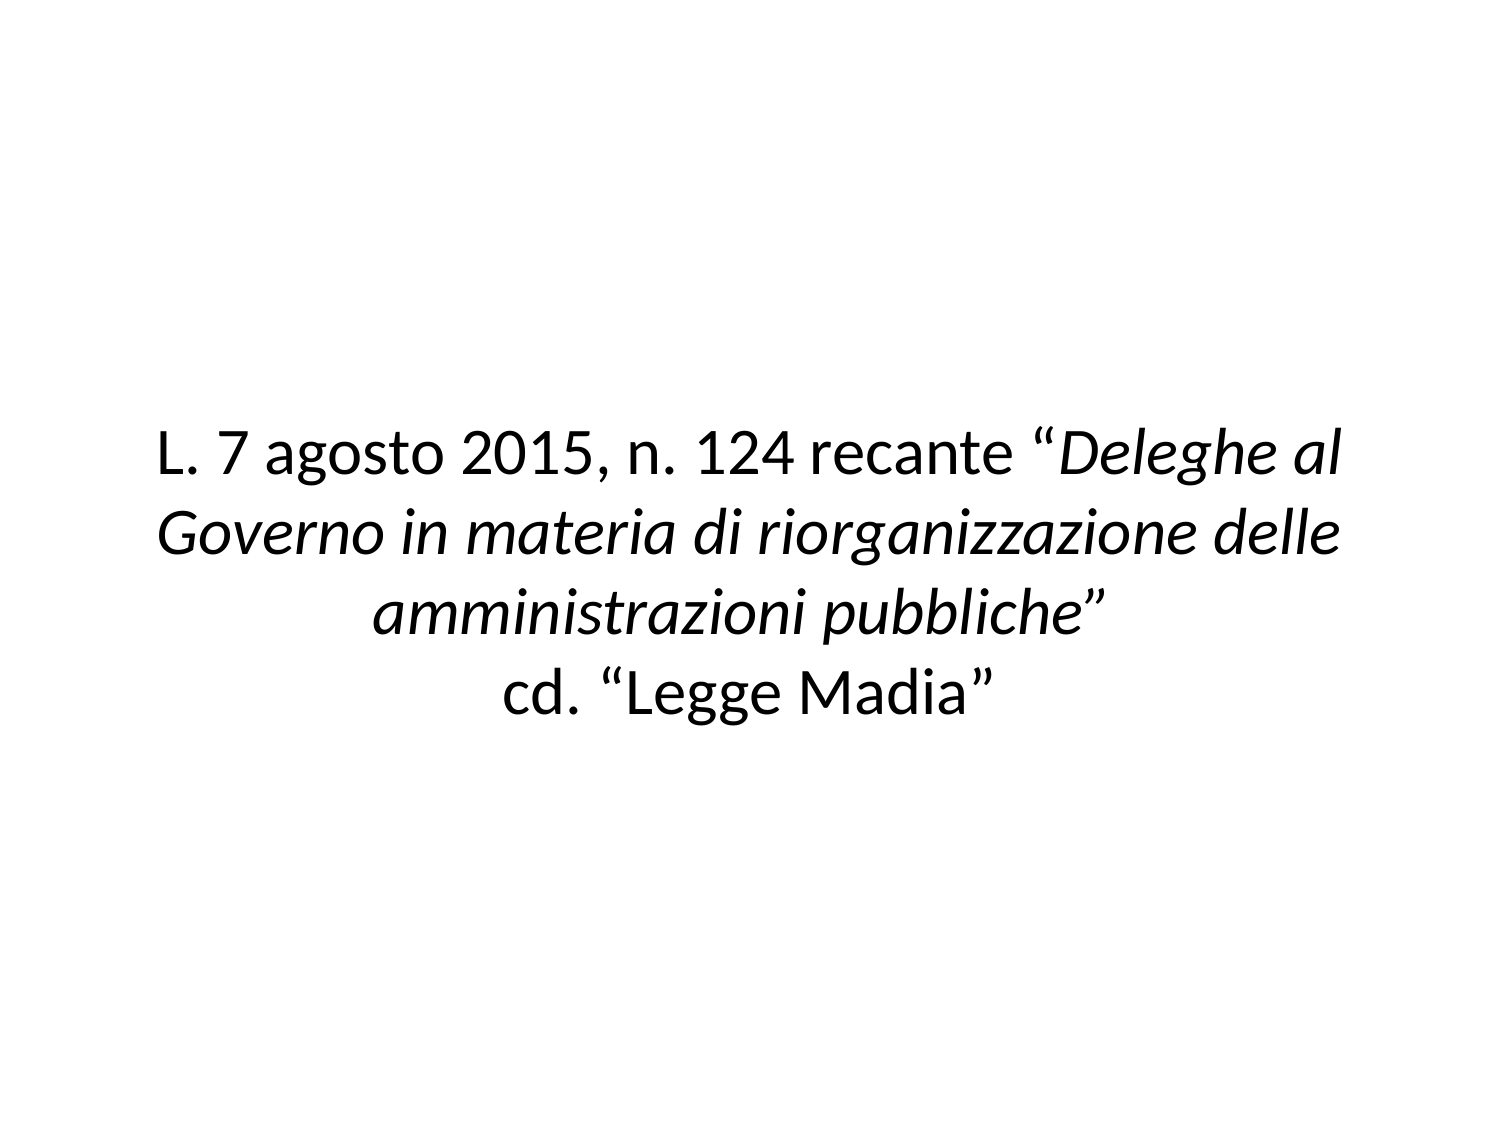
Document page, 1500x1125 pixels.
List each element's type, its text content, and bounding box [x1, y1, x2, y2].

list L. 7 agosto 2015, n. 124 recante “Deleghe al Governo in materia di riorganizzazione delle amministrazioni pubbliche” cd. “Legge Madia” [75, 101, 1425, 1005]
